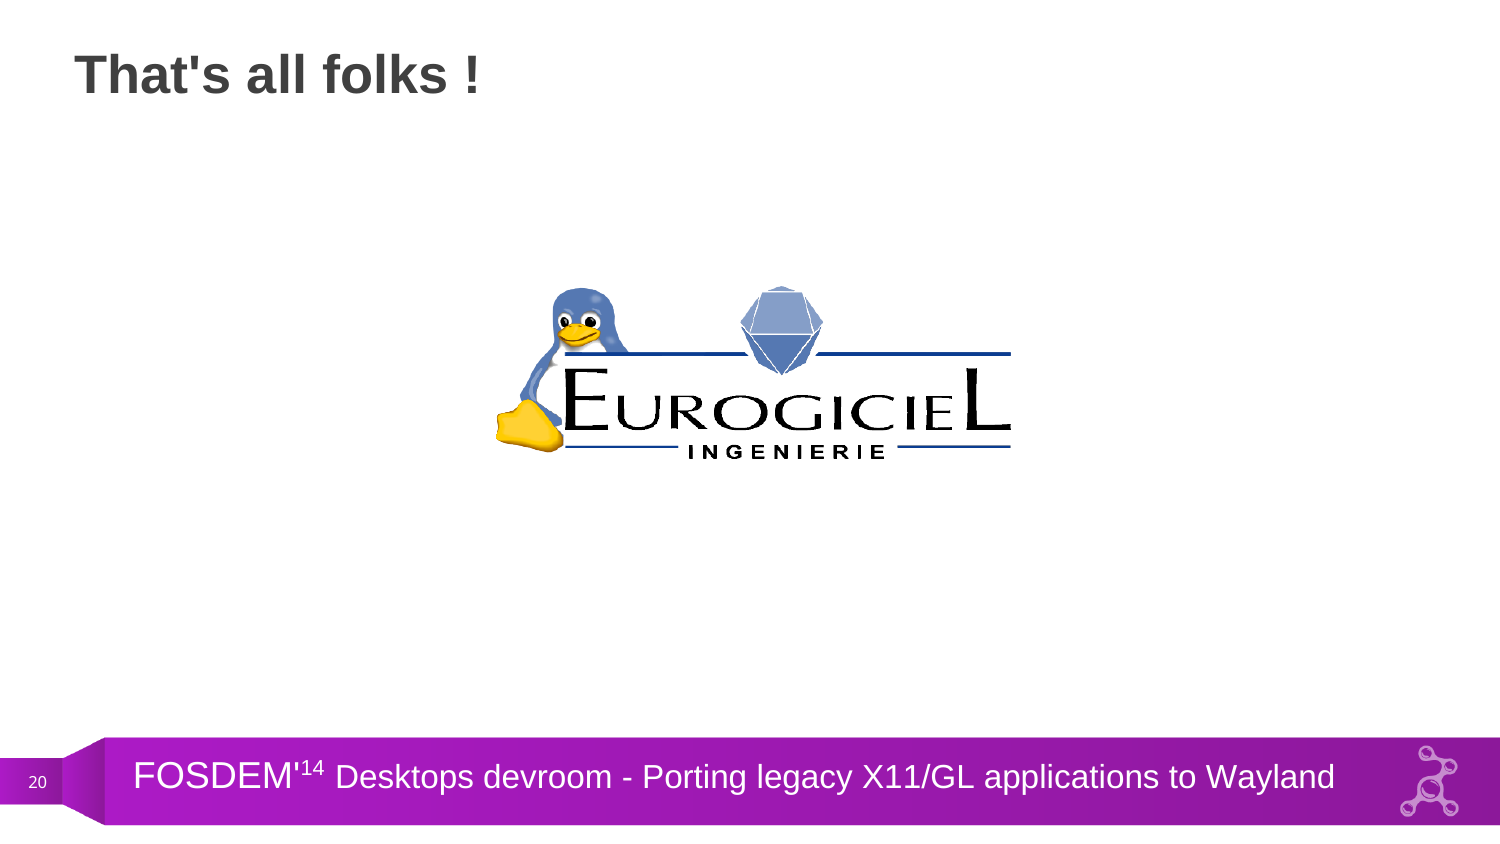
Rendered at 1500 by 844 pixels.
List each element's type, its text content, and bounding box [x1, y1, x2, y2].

title That's all folks ! [74, 50, 1425, 160]
picture [0, 0, 1500, 844]
subtitle [74, 166, 1425, 745]
